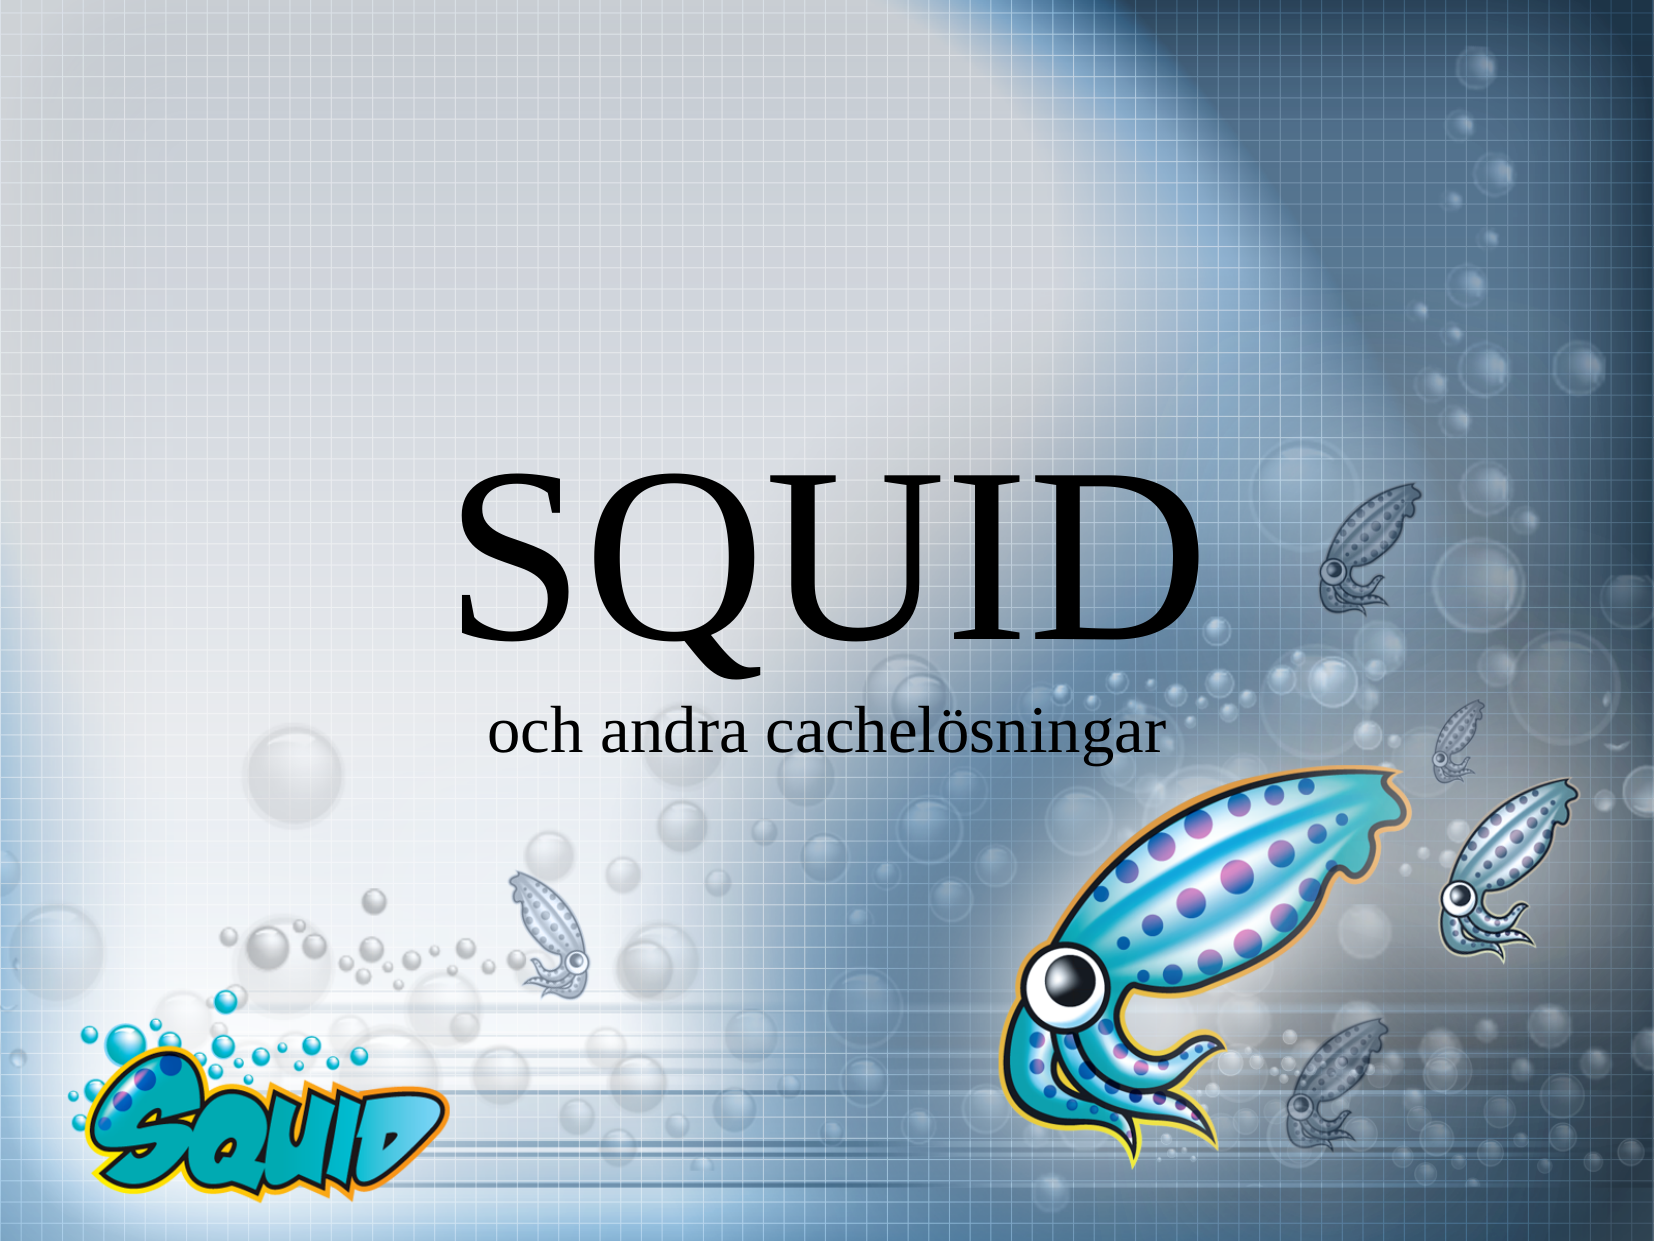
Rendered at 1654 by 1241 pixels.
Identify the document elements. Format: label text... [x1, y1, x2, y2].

picture [0, 0, 1654, 1241]
subtitle SQUID och andra cachelösningar [121, 91, 1534, 1093]
